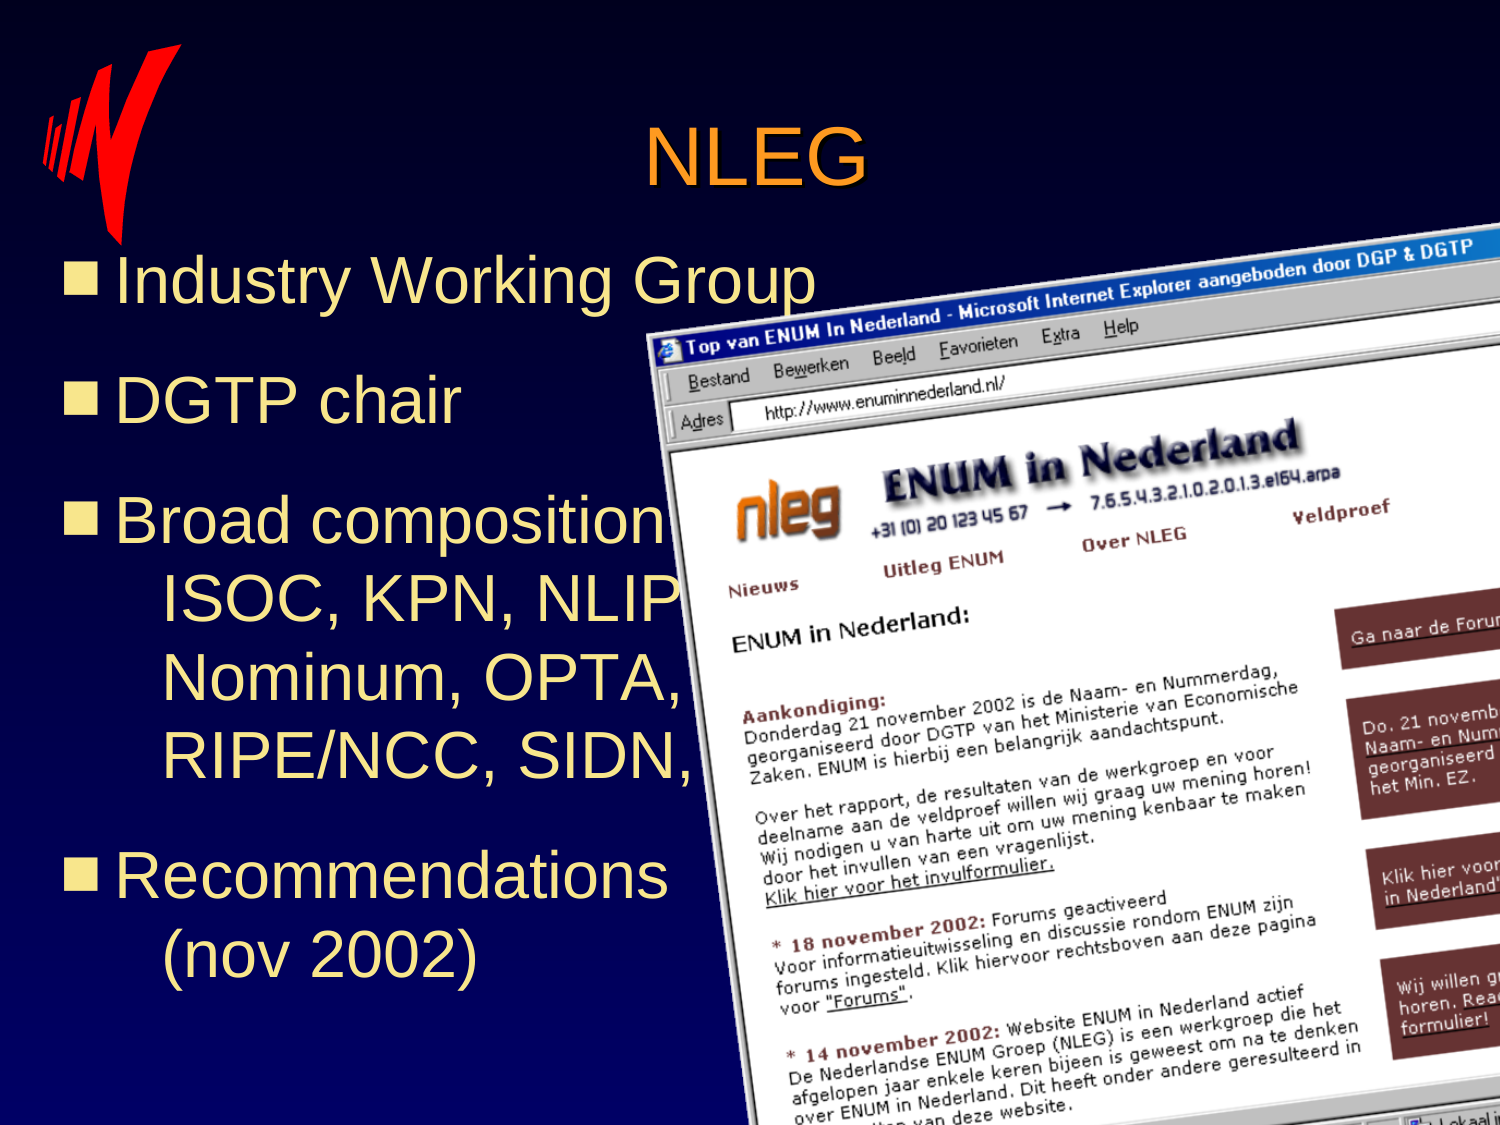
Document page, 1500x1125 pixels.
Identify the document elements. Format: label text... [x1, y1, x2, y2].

list Industry Working Group DGTP chair Broad composition ISOC, KPN, NLIP, Nominum, OPTA, RIPE/NCC, SIDN, Recommendations (nov 2002) [53, 231, 1341, 1059]
picture [645, 221, 1500, 1125]
title NLEG [194, 66, 1320, 231]
